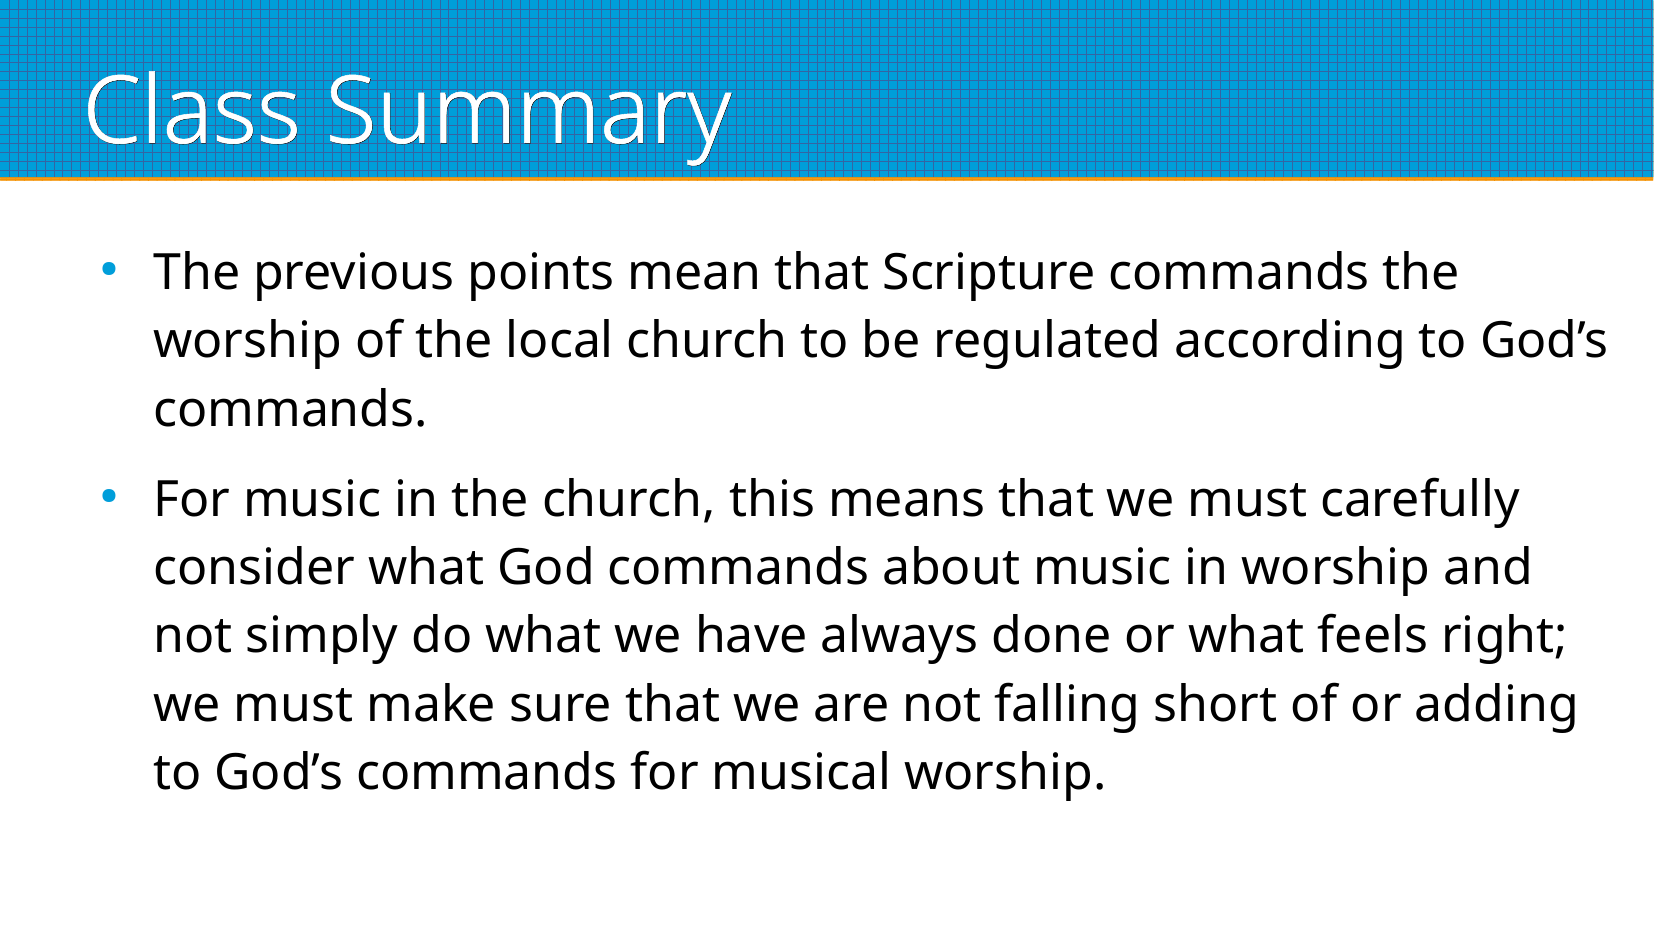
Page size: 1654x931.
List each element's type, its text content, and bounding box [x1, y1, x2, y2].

list The previous points mean that Scripture commands the worship of the local church to be regulated according to God’s commands. For music in the church, this means that we must carefully consider what God commands about music in worship and not simply do what we have always done or what feels right; we must make sure that we are not falling short of or adding to God’s commands for musical worship. [82, 236, 1613, 863]
title Class Summary [82, 14, 1571, 171]
